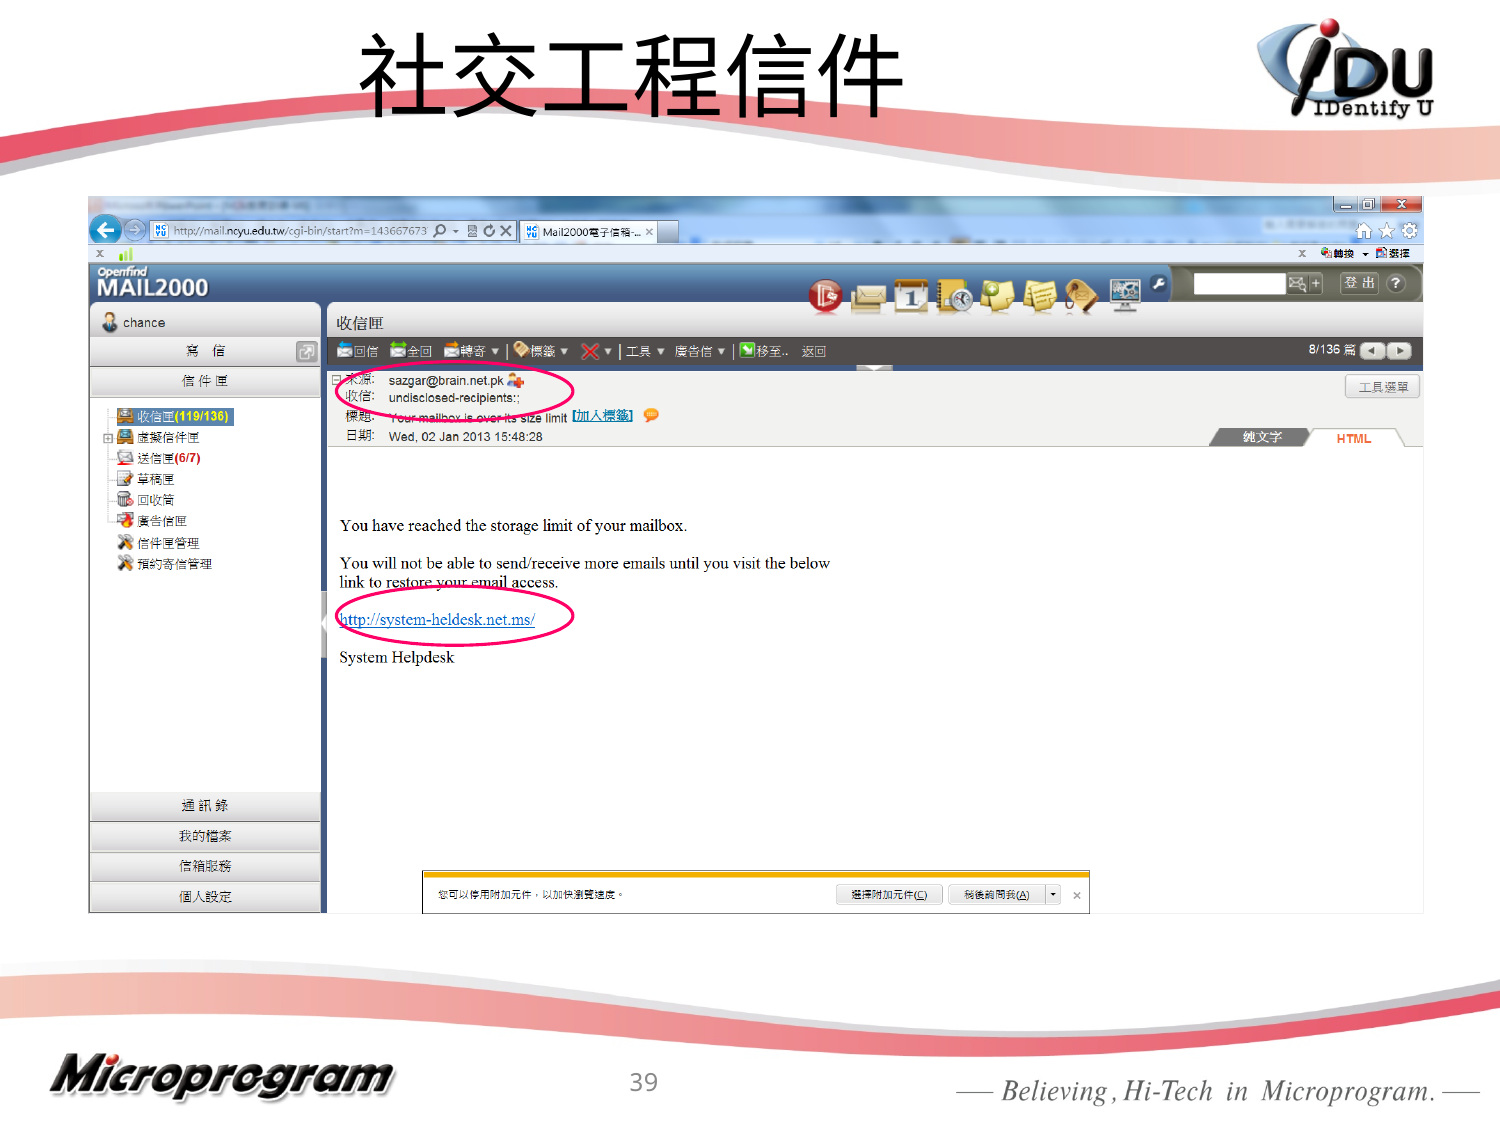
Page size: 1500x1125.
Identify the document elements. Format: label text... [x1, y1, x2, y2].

picture [88, 196, 1424, 914]
title 社交工程信件 [35, 11, 1231, 118]
text_box [468, 1053, 819, 1114]
